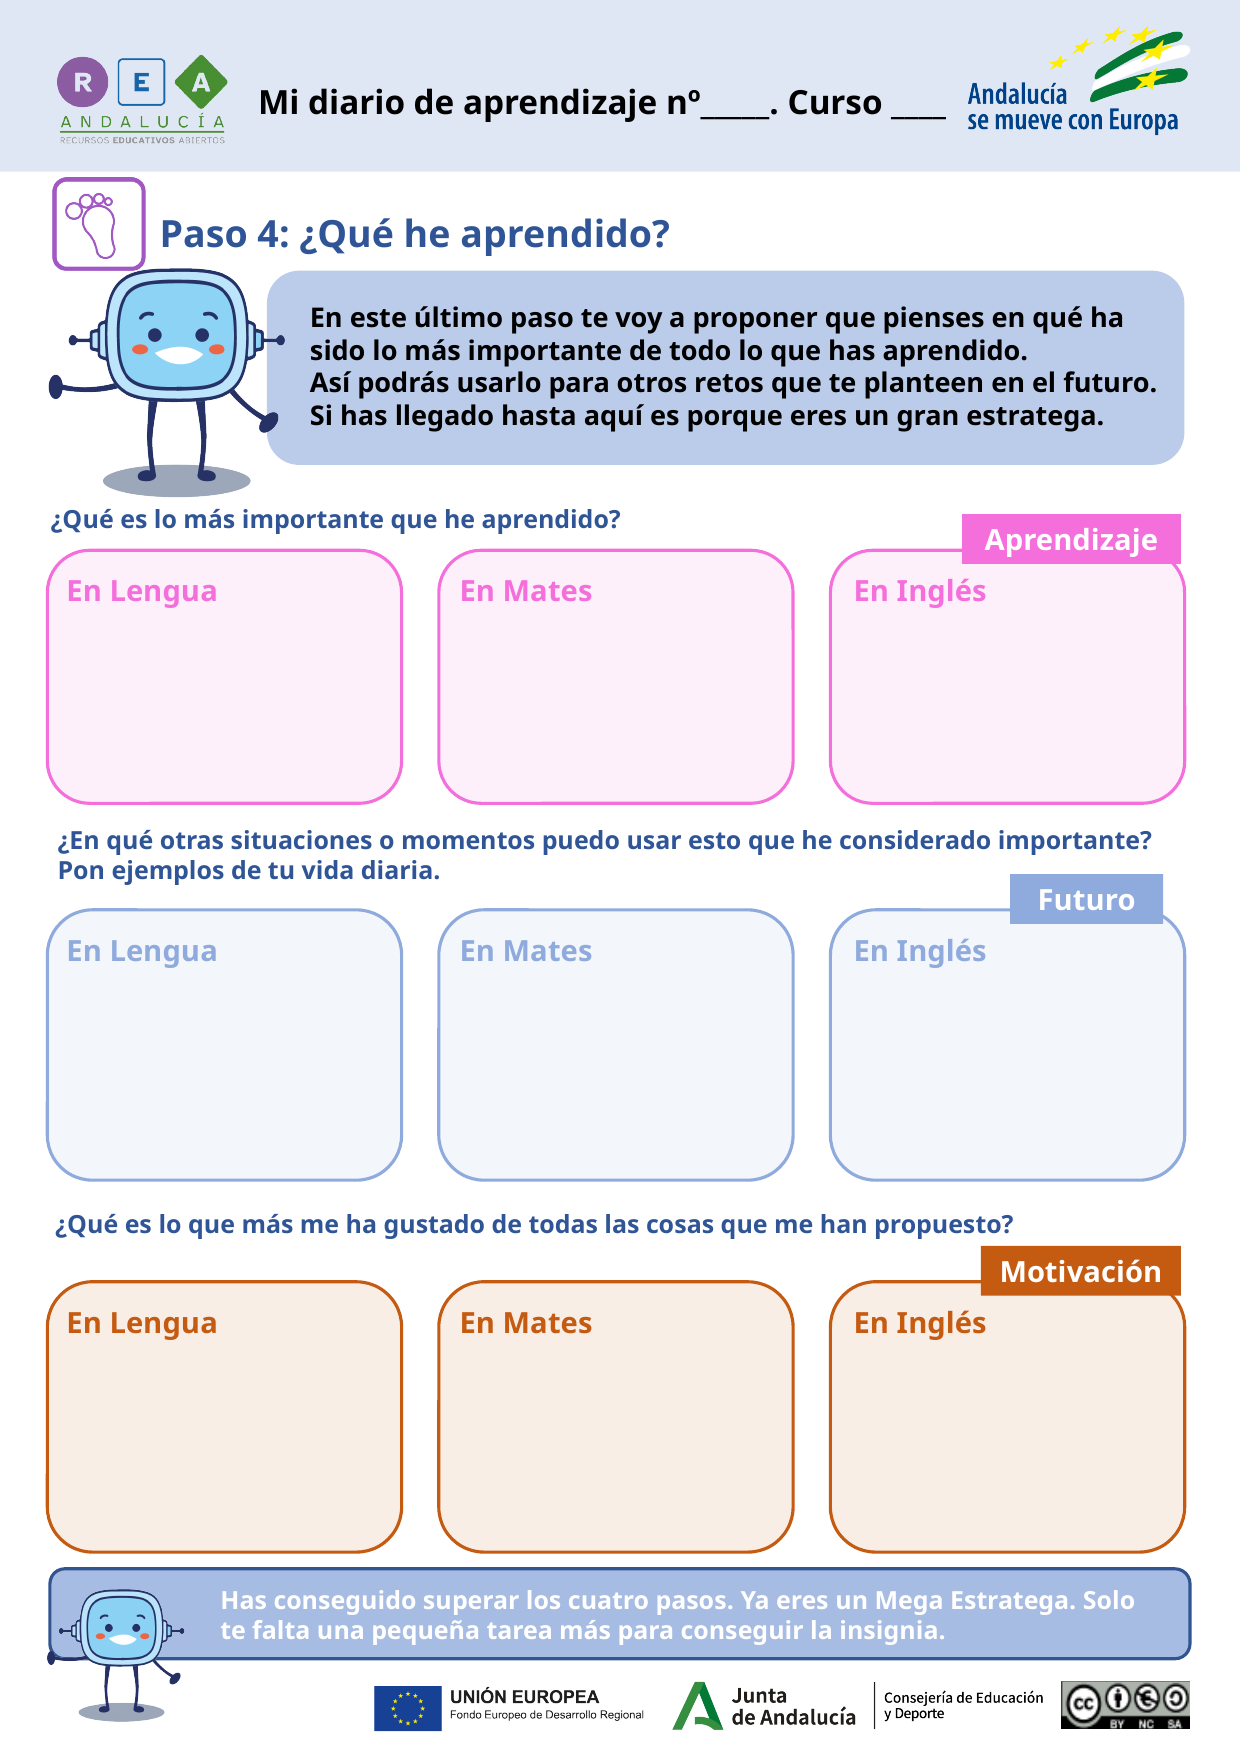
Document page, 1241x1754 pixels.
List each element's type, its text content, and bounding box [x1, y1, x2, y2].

text_box Paso 4: ¿Qué he aprendido? [146, 202, 686, 263]
text_box [322, 270, 1185, 465]
text_box En Mates [444, 924, 608, 975]
picture [28, 177, 322, 525]
text_box Has conseguido superar los cuatro pasos. Ya eres un Mega Estratega. Solo te falta una pequeña tarea más para conseguir la insignia. [205, 1576, 1182, 1662]
text_box En Inglés [838, 924, 1002, 975]
text_box En Lengua [51, 565, 233, 615]
text_box En Mates [444, 565, 608, 615]
text_box En este último paso te voy a proponer que pienses en qué ha sido lo más importante de todo lo que has aprendido. Así podrás usarlo para otros retos que te planteen en el futuro. Si has llegado hasta aquí es porque eres un gran estratega. [322, 293, 1173, 439]
text_box [0, 0, 1240, 172]
text_box [438, 909, 794, 1181]
text_box [47, 550, 402, 804]
text_box En Inglés [838, 1296, 1002, 1347]
text_box ¿En qué otras situaciones o momentos puedo usar esto que he considerado importante? Pon ejemplos de tu vida diaria. [42, 817, 1190, 892]
text_box [206, 1568, 1191, 1657]
picture [961, 23, 1197, 141]
text_box ¿Qué es lo que más me ha gustado de todas las cosas que me han propuesto? [40, 1200, 1031, 1246]
text_box Mi diario de aprendizaje nº_____. Curso ____ [243, 73, 961, 129]
text_box Futuro [1010, 874, 1164, 924]
picture [43, 50, 241, 148]
text_box En Lengua [51, 924, 233, 975]
text_box [830, 1296, 1185, 1553]
picture [353, 1656, 1190, 1745]
picture [35, 1567, 206, 1738]
text_box En Mates [444, 1296, 608, 1347]
text_box ¿Qué es lo más importante que he aprendido? [35, 496, 637, 542]
text_box [842, 1281, 980, 1296]
text_box Motivación [980, 1245, 1181, 1296]
text_box [438, 550, 794, 804]
text_box Aprendizaje [962, 514, 1181, 564]
text_box [830, 550, 1185, 804]
text_box En Inglés [838, 565, 1002, 615]
text_box [438, 1281, 794, 1553]
text_box [47, 909, 402, 1181]
text_box [830, 909, 1185, 1181]
text_box En Lengua [51, 1296, 233, 1347]
text_box [47, 1281, 402, 1553]
